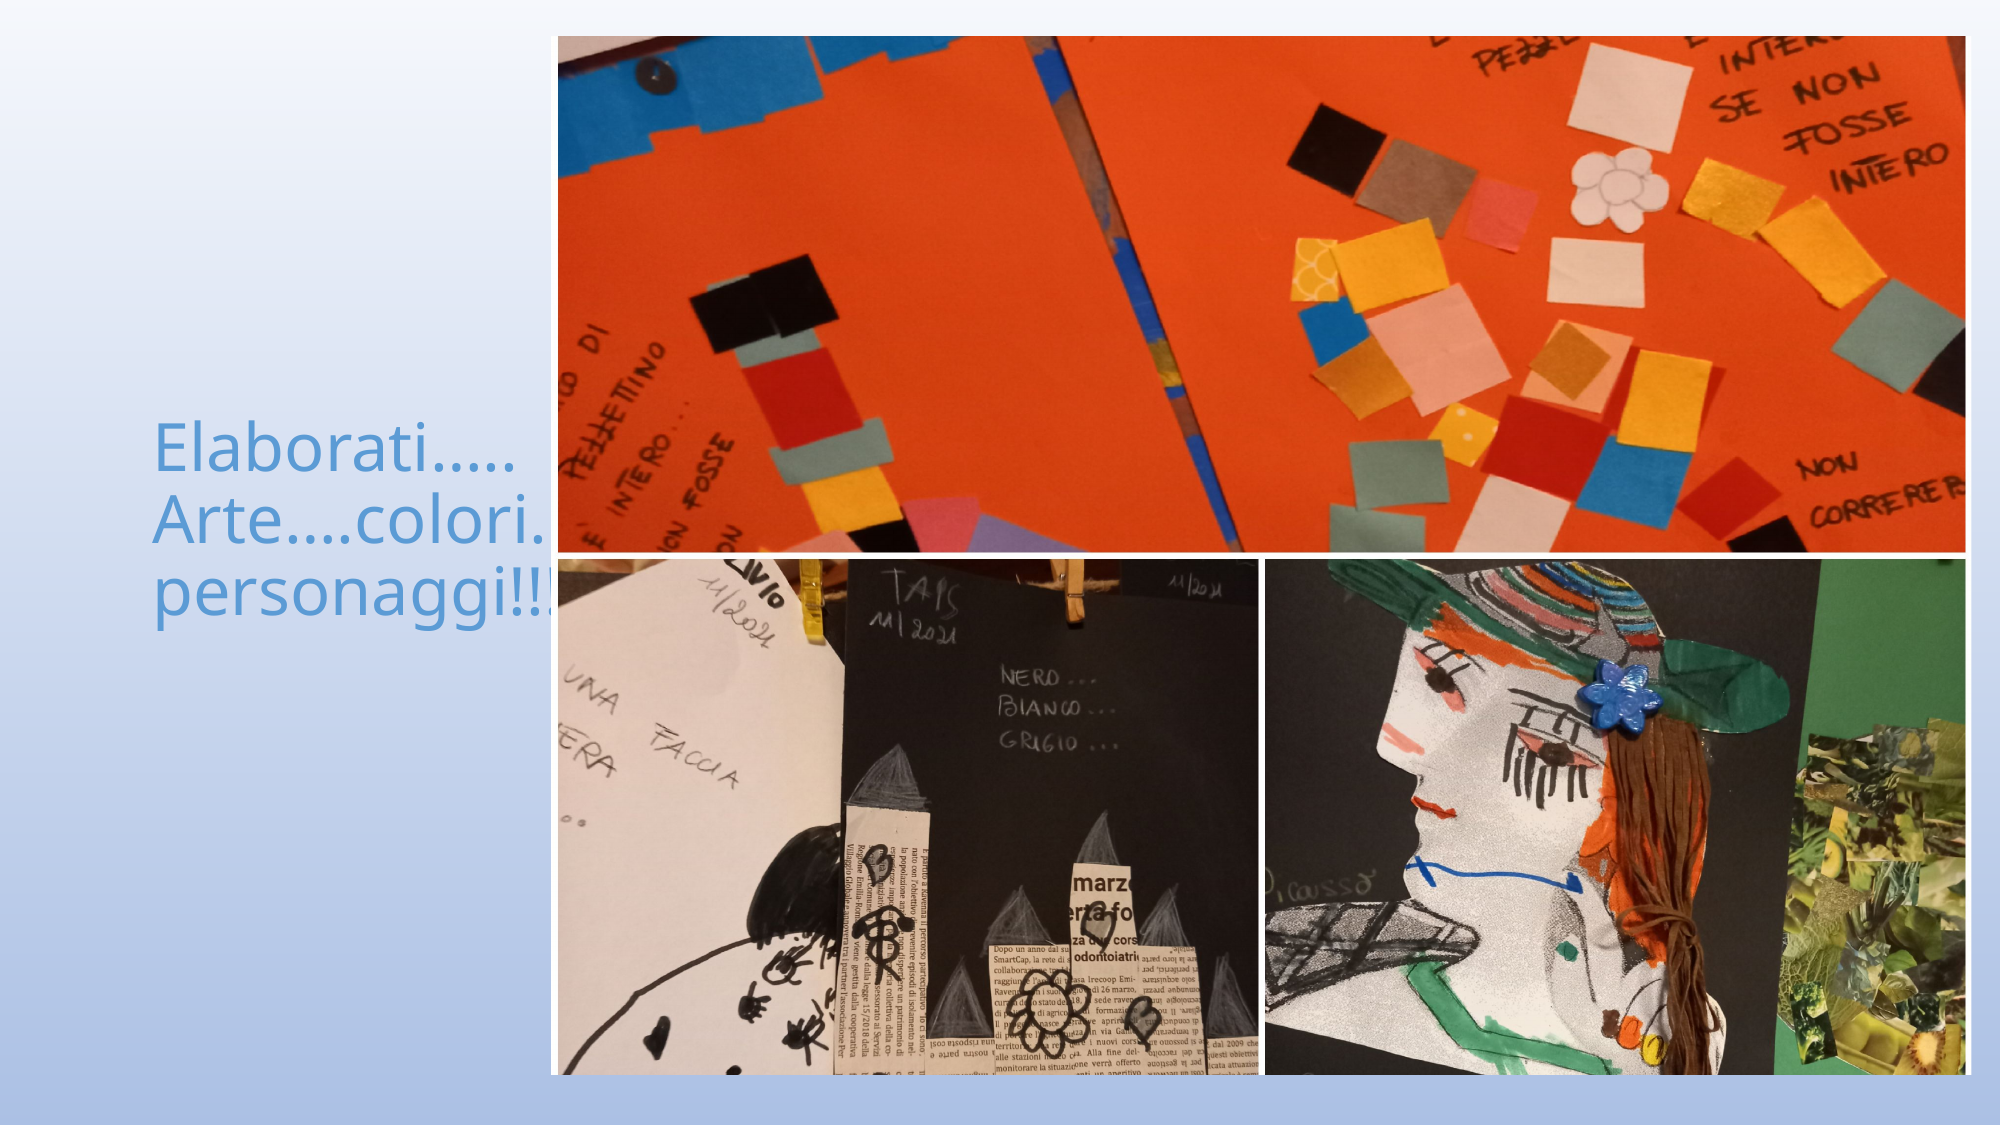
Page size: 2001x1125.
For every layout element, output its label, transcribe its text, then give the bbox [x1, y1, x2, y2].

picture [551, 36, 1972, 1075]
title Elaborati….. Arte….colori…. personaggi!!!! [137, 375, 551, 638]
